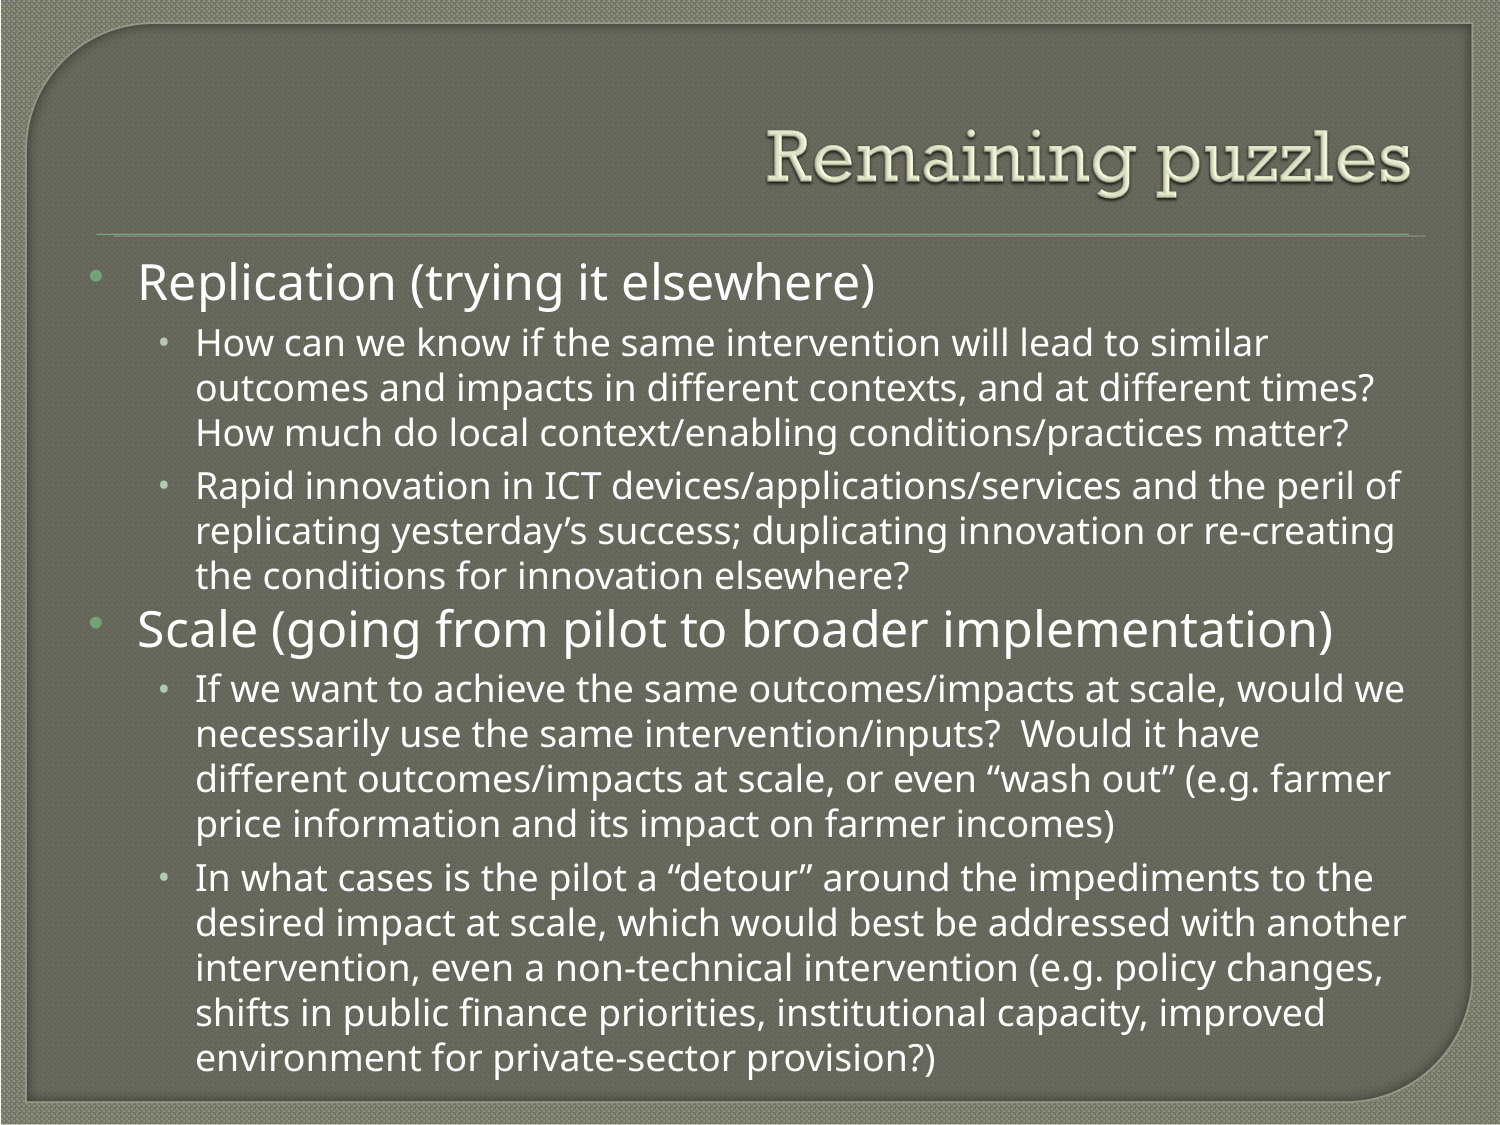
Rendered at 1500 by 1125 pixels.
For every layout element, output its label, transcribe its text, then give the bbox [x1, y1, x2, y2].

text_box [73, 40, 1427, 208]
list Replication (trying it elsewhere) How can we know if the same intervention will lead to similar outcomes and impacts in different contexts, and at different times? How much do local context/enabling conditions/practices matter? Rapid innovation in ICT devices/applications/services and the peril of replicating yesterday’s success; duplicating innovation or re-creating the conditions for innovation elsewhere? Scale (going from pilot to broader implementation) If we want to achieve the same outcomes/impacts at scale, would we necessarily use the same intervention/inputs? Would it have different outcomes/impacts at scale, or even “wash out” (e.g. farmer price information and its impact on farmer incomes) In what cases is the pilot a “detour” around the impediments to the desired impact at scale, which would best be addressed with another intervention, even a non-technical intervention (e.g. policy changes, shifts in public finance priorities, institutional capacity, improved environment for private-sector provision?) [75, 242, 1426, 1125]
picture [0, 0, 1500, 1125]
